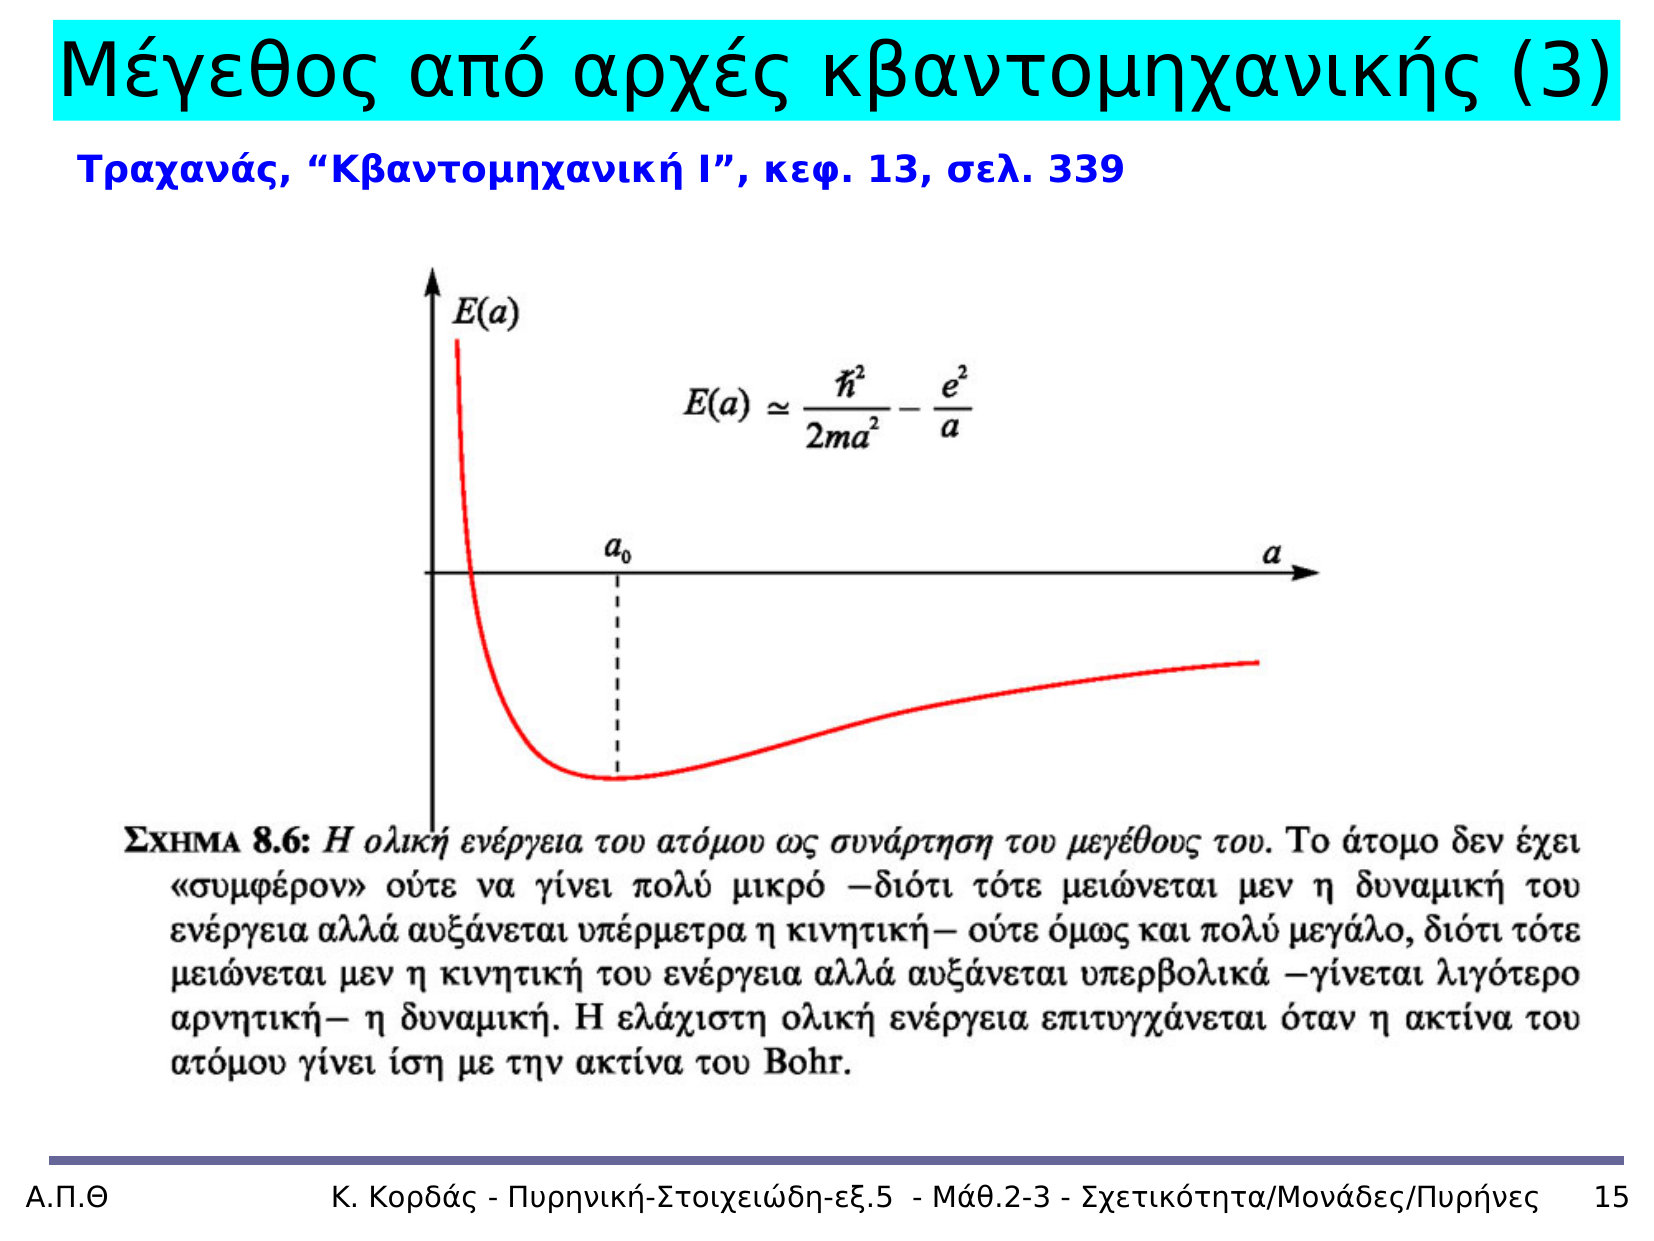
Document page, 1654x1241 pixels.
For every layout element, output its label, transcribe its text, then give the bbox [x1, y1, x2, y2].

text_box Τραχανάς, “Κβαντομηχανική Ι”, κεφ. 13, σελ. 339 [62, 140, 1142, 200]
picture [118, 213, 1605, 1131]
title Μέγεθος από αρχές κβαντομηχανικής (3) [53, 19, 1621, 121]
